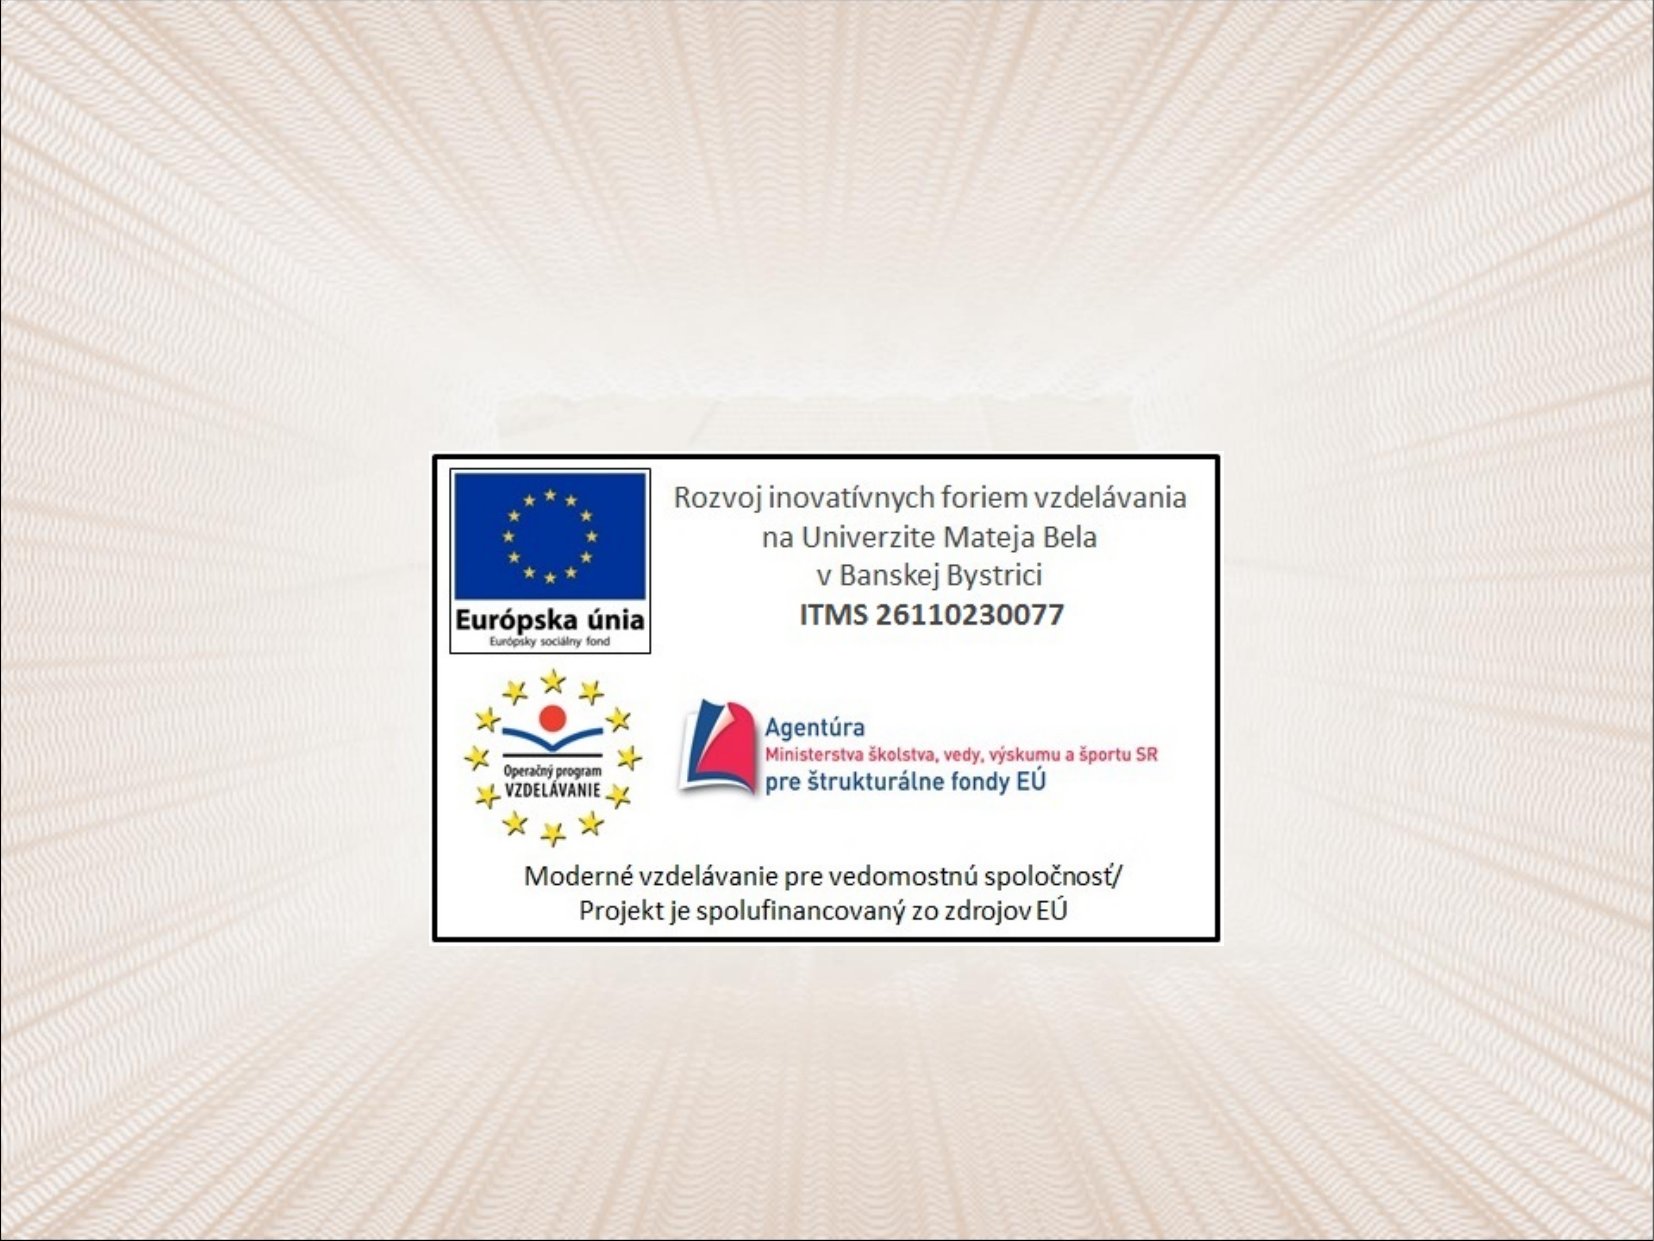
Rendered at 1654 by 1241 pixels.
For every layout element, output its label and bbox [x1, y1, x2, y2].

picture [429, 451, 1224, 946]
